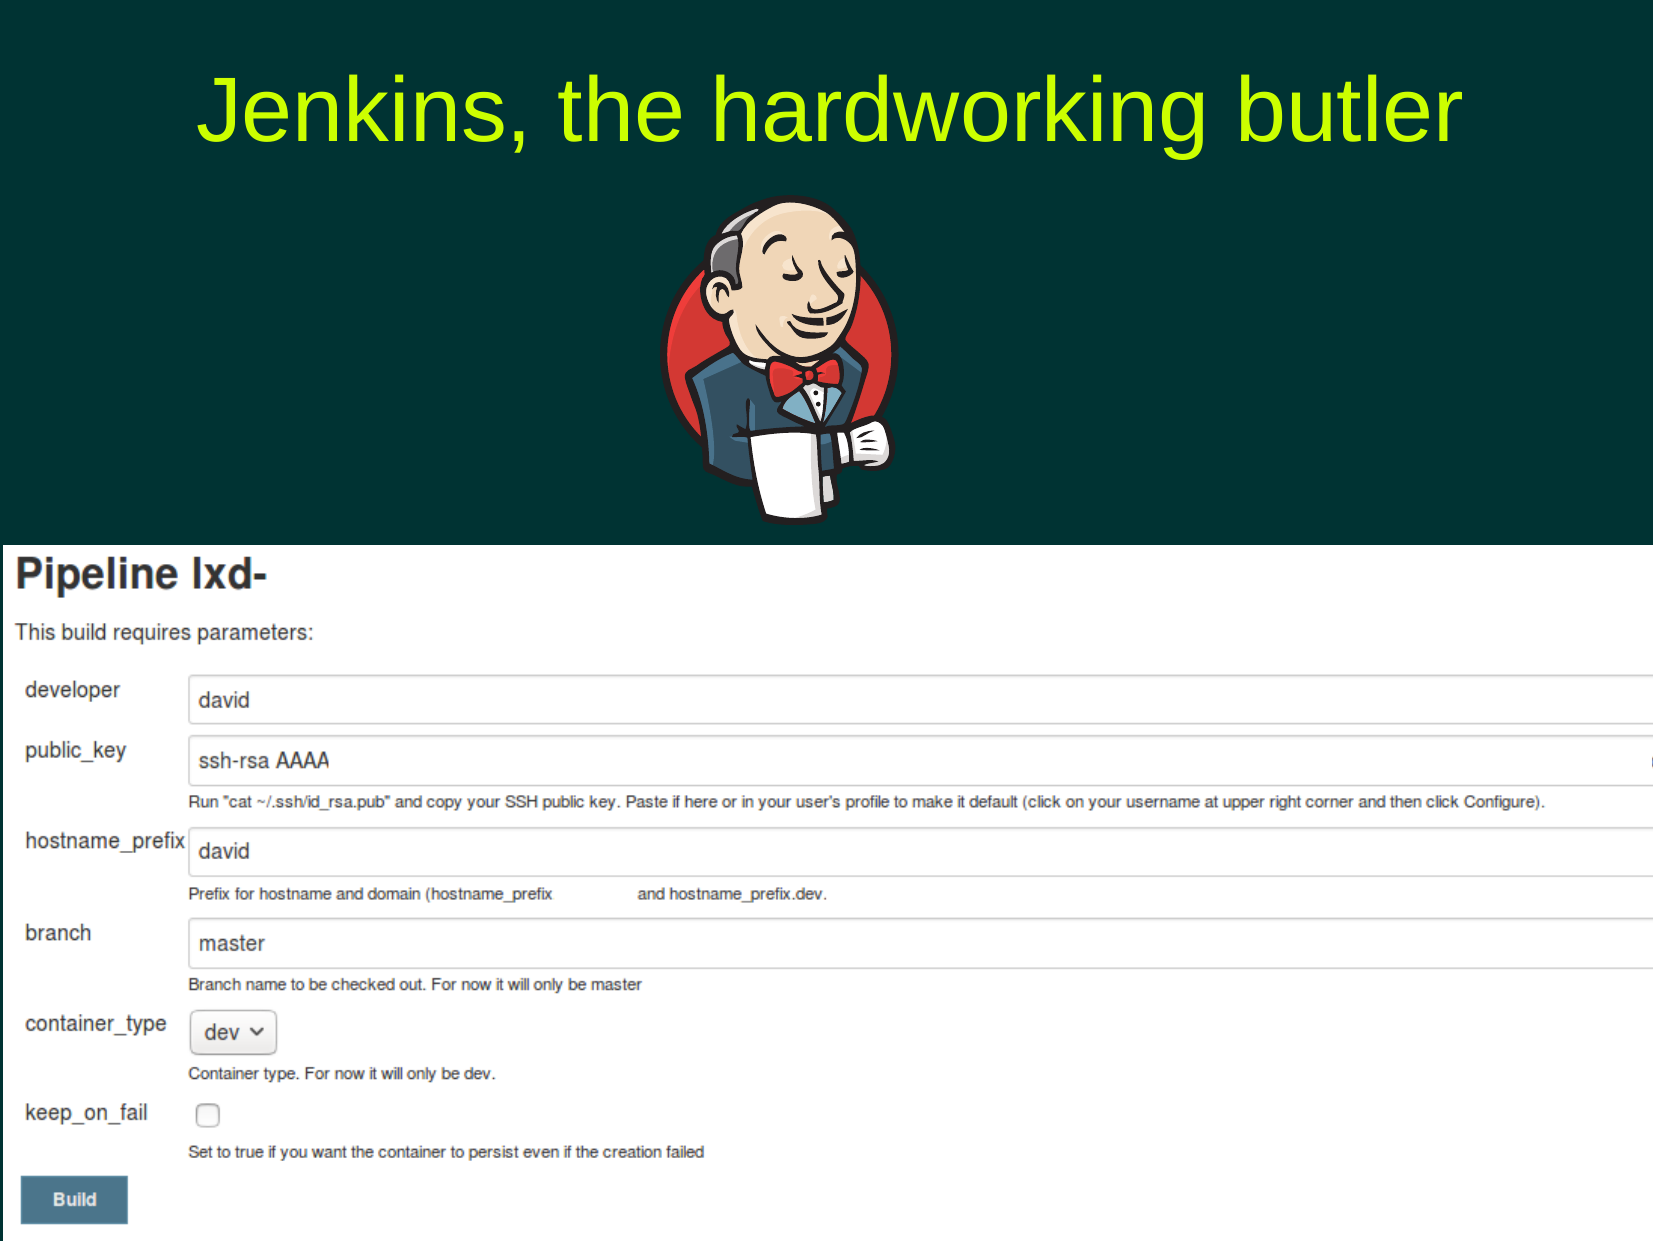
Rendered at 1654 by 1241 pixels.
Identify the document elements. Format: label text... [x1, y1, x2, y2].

picture [660, 214, 899, 526]
picture [3, 545, 1653, 1241]
title Jenkins, the hardworking butler [87, 5, 1576, 214]
